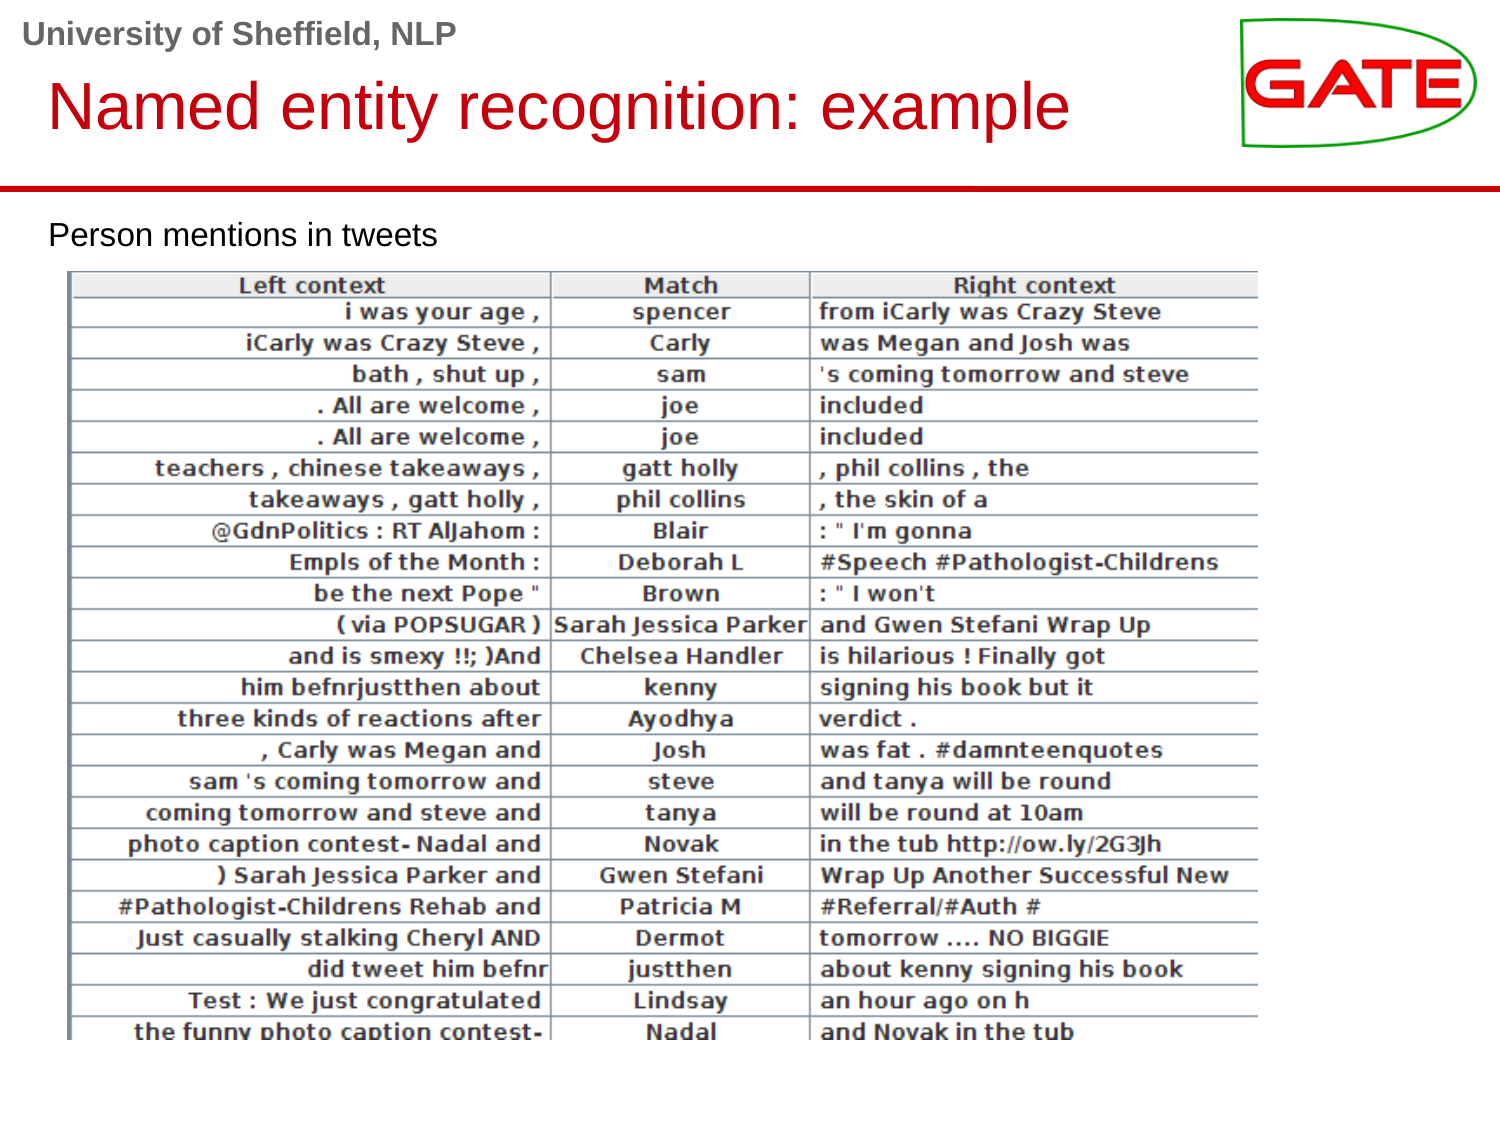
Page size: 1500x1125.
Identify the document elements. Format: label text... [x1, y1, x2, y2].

picture [1240, 18, 1477, 148]
text_box Named entity recognition: example [47, 47, 1267, 168]
picture [67, 271, 1258, 1040]
text_box Person mentions in tweets [47, 212, 1500, 1064]
